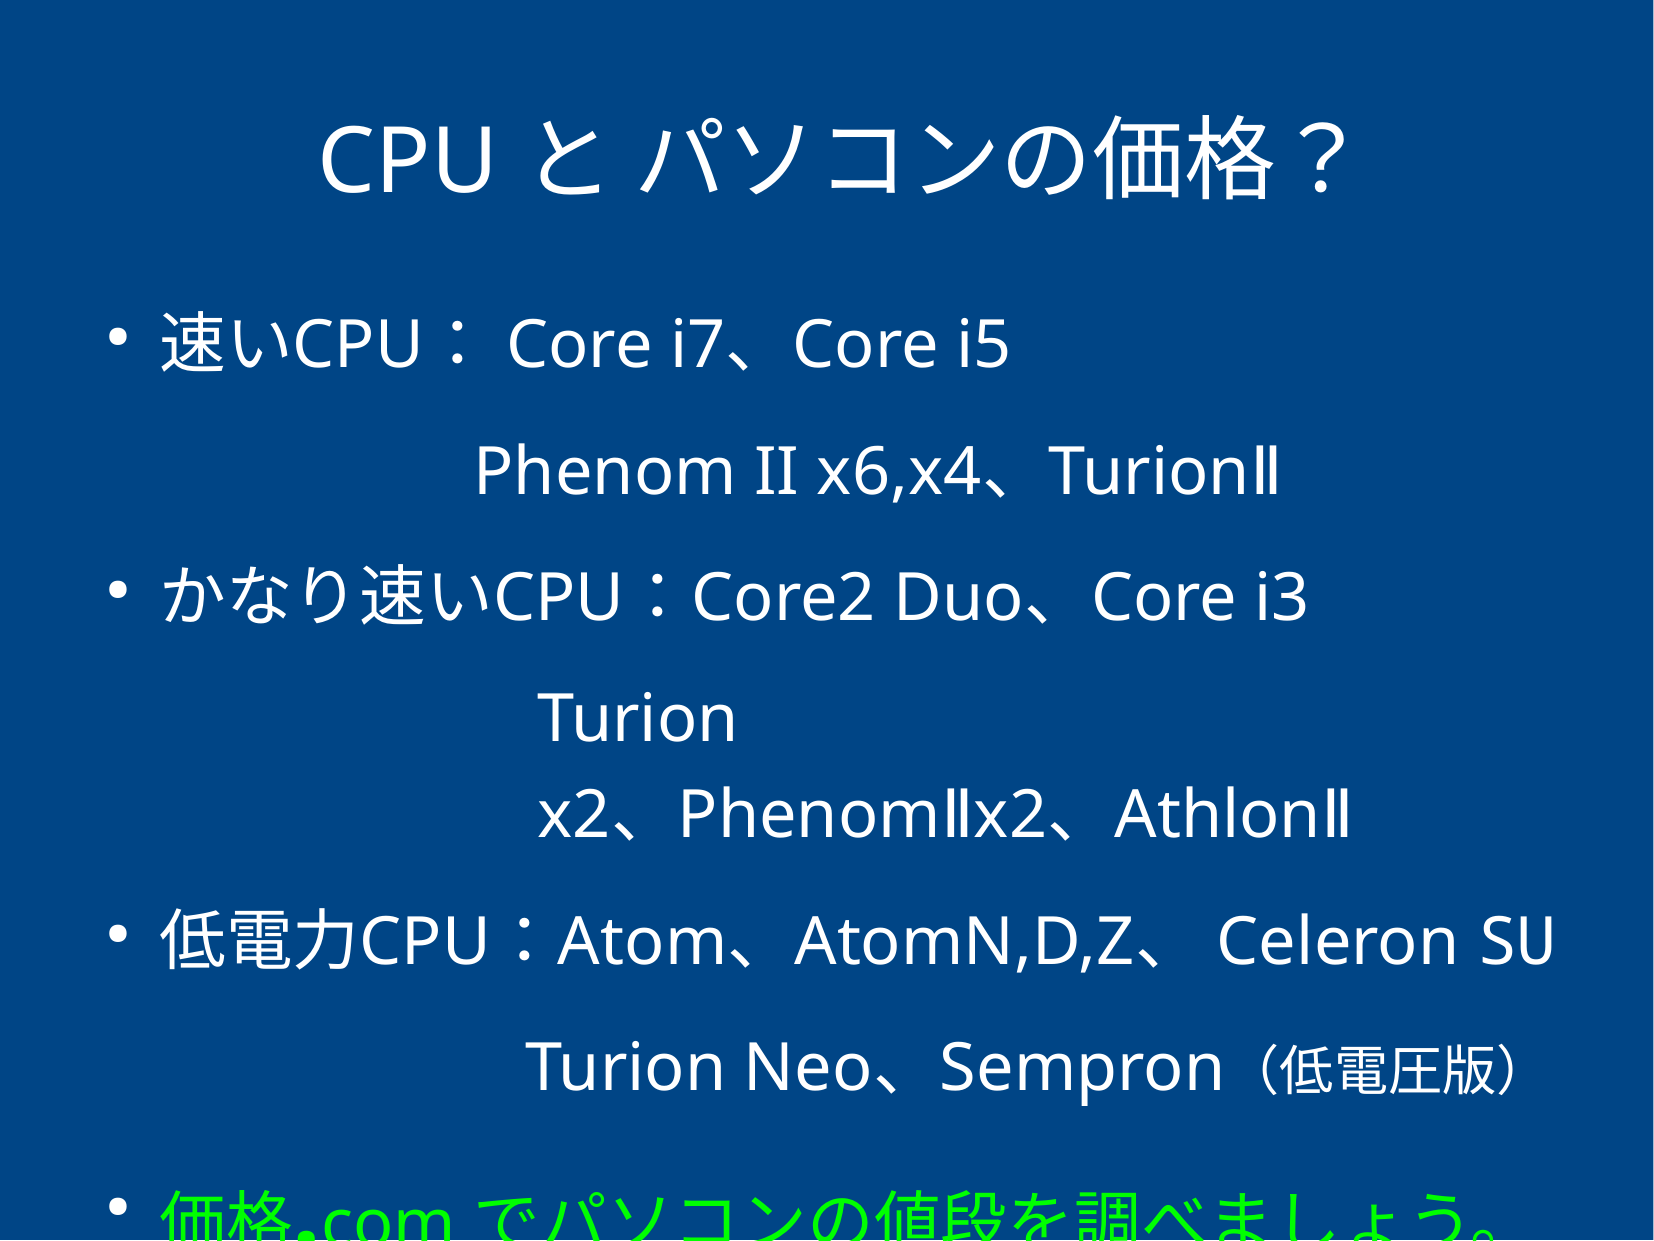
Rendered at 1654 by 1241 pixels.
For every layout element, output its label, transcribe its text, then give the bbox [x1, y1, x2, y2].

title CPU と パソコンの価格？ [82, 56, 1571, 250]
list 速いCPU： Core i7、Core i5 Phenom II x6,x4、TurionⅡ かなり速いCPU：Core2 Duo、Core i3 Turion x2、PhenomⅡx2、AthlonⅡ 低電力CPU：Atom、AtomN,D,Z、 Celeron SU Turion Neo、Sempron（低電圧版） 価格.com でパソコンの値段を調べましょう。 ノート デスクトップ [88, 290, 1565, 1182]
